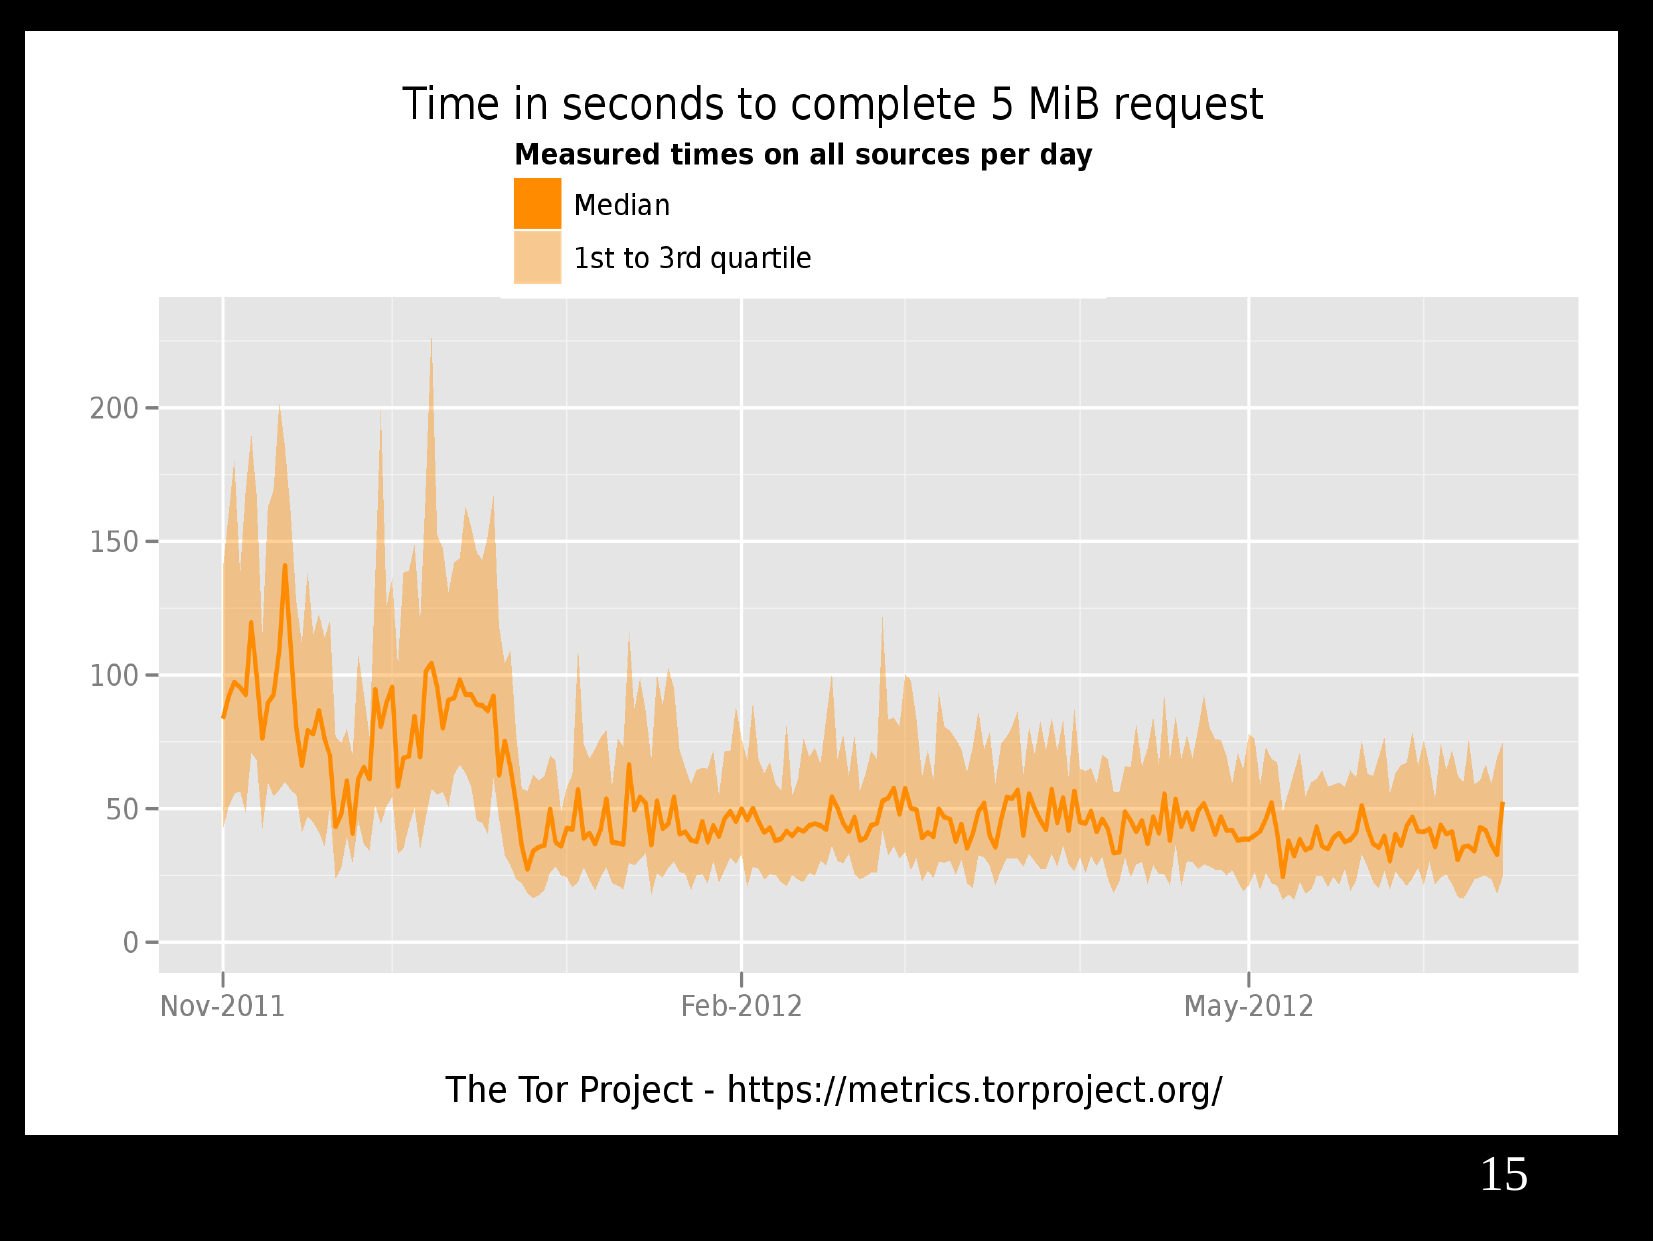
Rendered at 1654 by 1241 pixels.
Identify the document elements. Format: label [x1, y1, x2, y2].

picture [25, 31, 1618, 1135]
